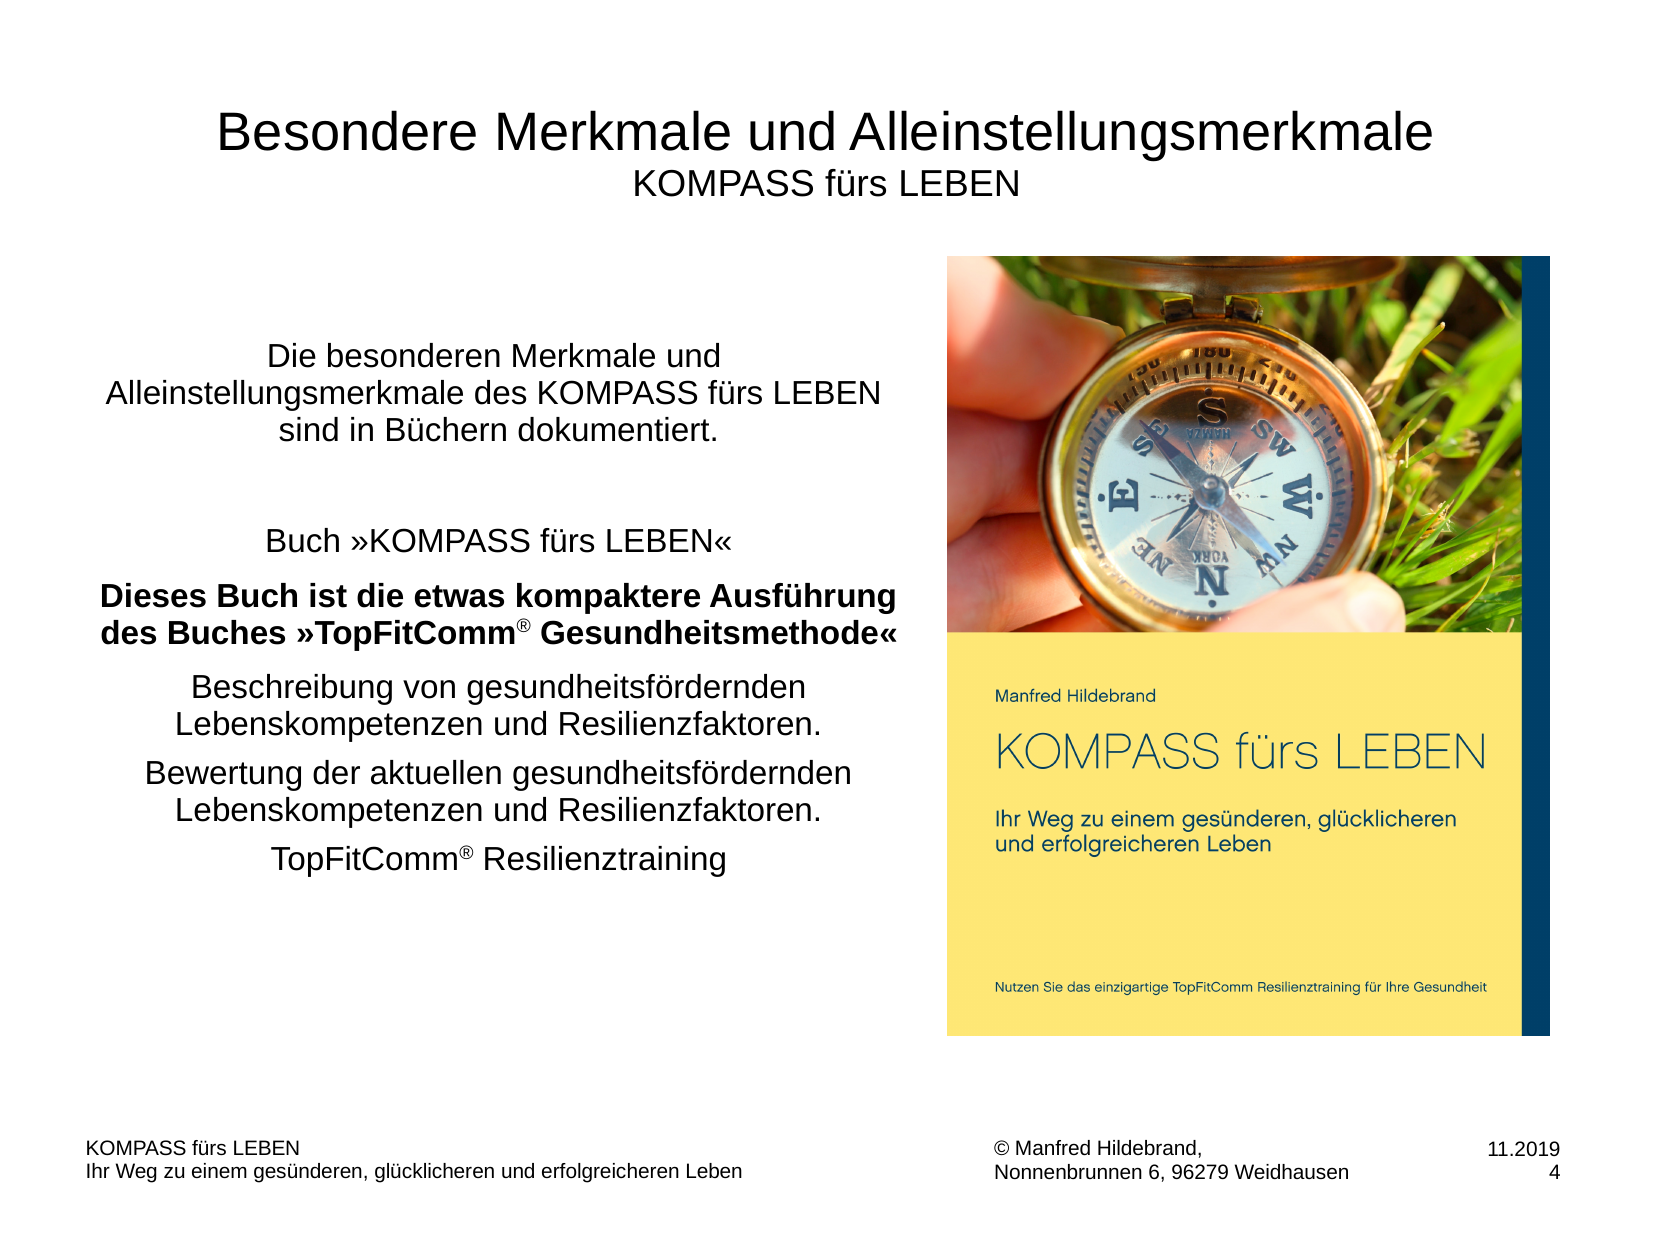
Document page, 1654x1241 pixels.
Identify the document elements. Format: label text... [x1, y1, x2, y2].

text_box © Manfred Hildebrand, Nonnenbrunnen 6, 96279 Weidhausen [979, 1118, 1389, 1203]
text_box Die besonderen Merkmale und Alleinstellungsmerkmale des KOMPASS fürs LEBEN sind in Büchern dokumentiert. Buch »KOMPASS fürs LEBEN« Dieses Buch ist die etwas kompaktere Ausführung des Buches »TopFitComm® Gesundheitsmethode« Beschreibung von gesundheitsfördernden Lebenskompetenzen und Resilienzfaktoren. Bewertung der aktuellen gesundheitsfördernden Lebenskompetenzen und Resilienzfaktoren. TopFitComm® Resilienztraining [81, 295, 918, 1048]
text_box KOMPASS fürs LEBEN Ihr Weg zu einem gesünderen, glücklicheren und erfolgreicheren Leben [70, 1117, 964, 1202]
text_box 11.2019 4 [1405, 1118, 1576, 1203]
title Besondere Merkmale und Alleinstellungsmerkmale KOMPASS fürs LEBEN [82, 49, 1571, 257]
picture [947, 256, 1550, 1036]
